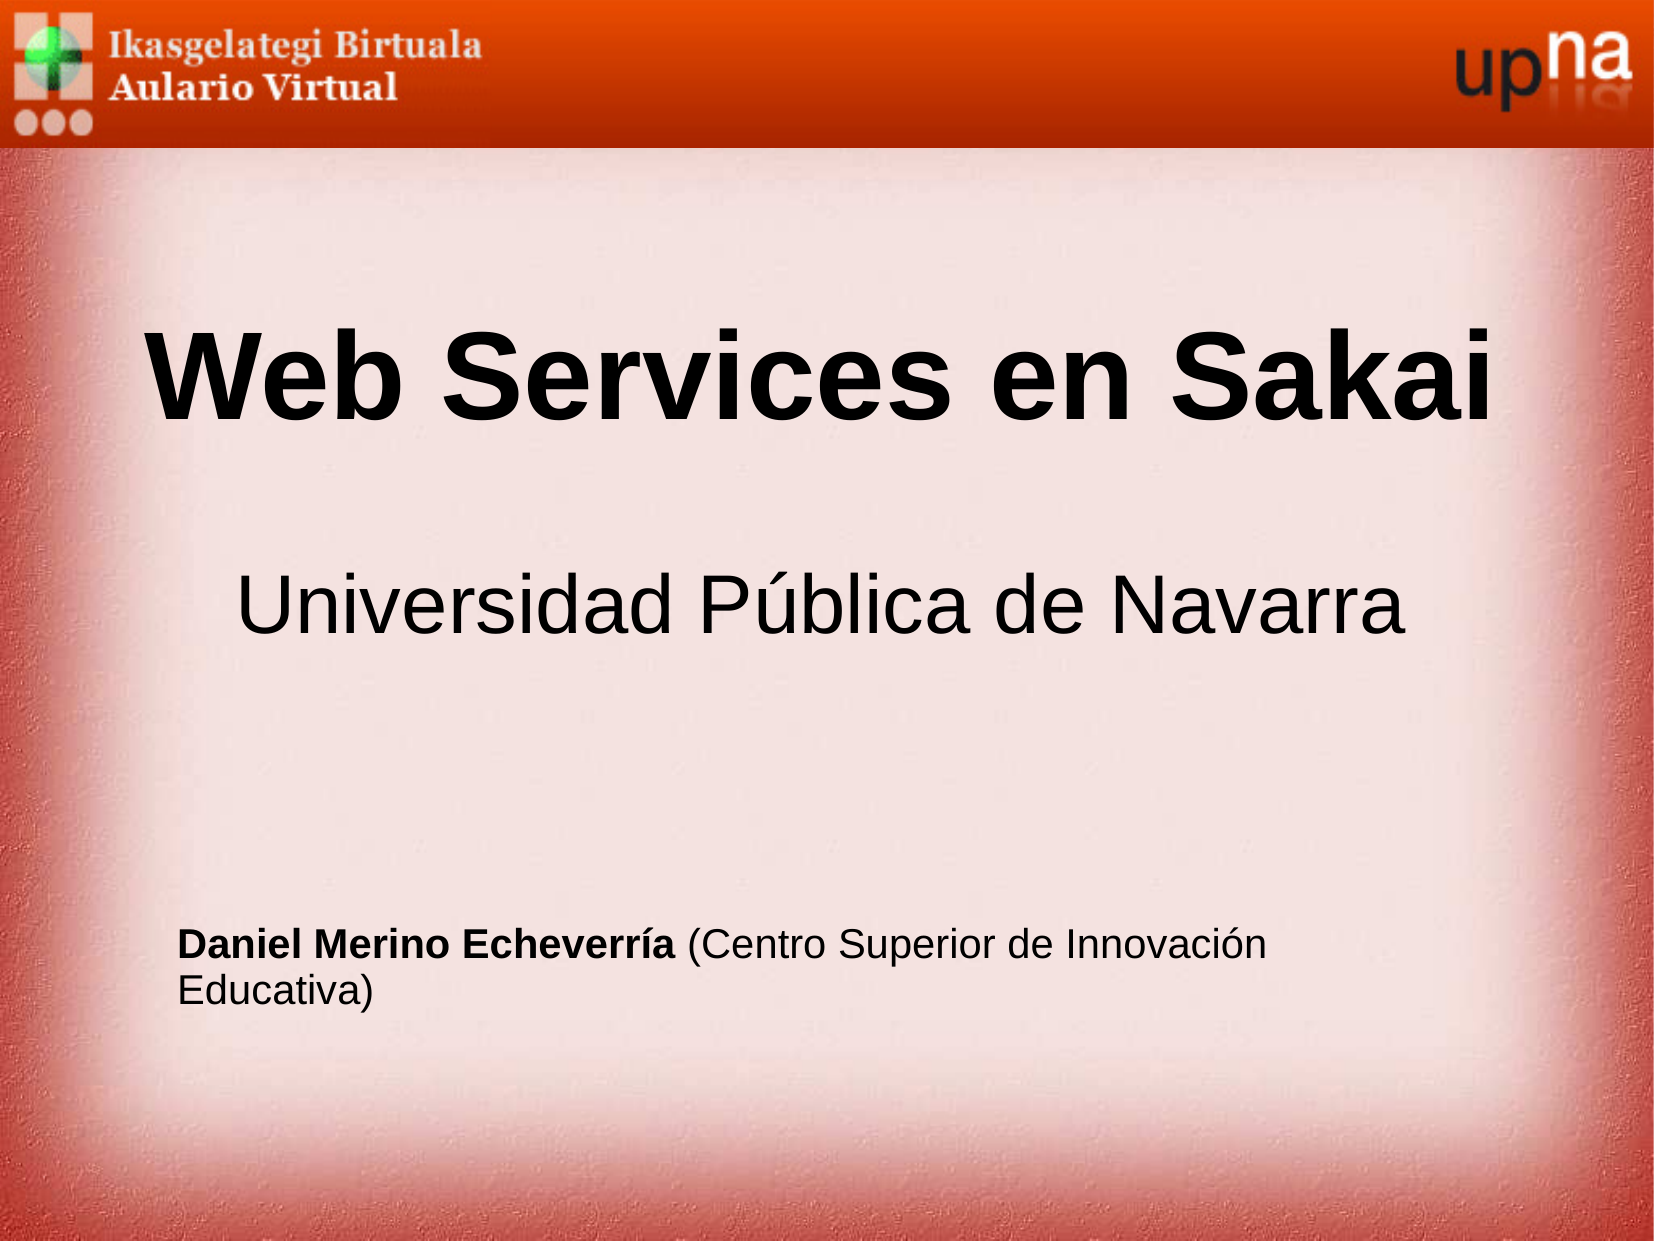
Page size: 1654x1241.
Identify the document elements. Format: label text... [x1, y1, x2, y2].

picture [0, 0, 1654, 1241]
title Web Services en Sakai Universidad Pública de Navarra [76, 306, 1565, 651]
title Daniel Merino Echeverría (Centro Superior de Innovación Educativa) [177, 870, 1477, 1063]
